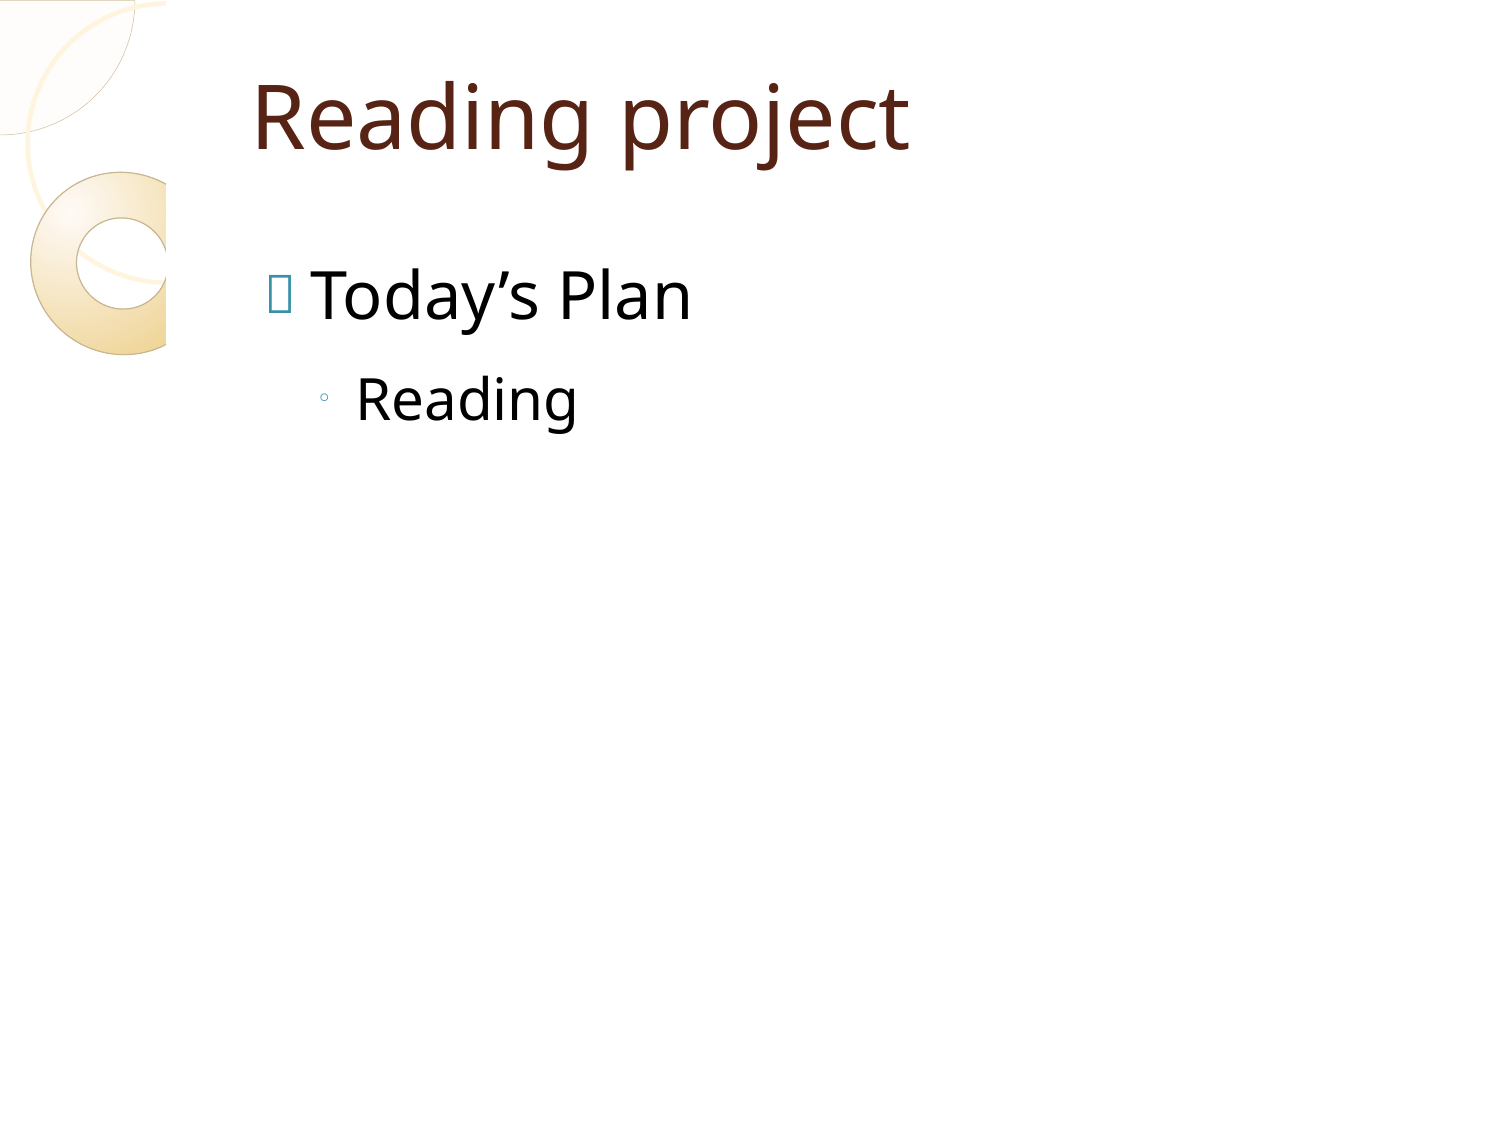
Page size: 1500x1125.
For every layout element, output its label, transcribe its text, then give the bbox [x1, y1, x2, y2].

title Reading project [235, 45, 1466, 233]
list Today’s Plan Reading [235, 237, 1466, 1025]
